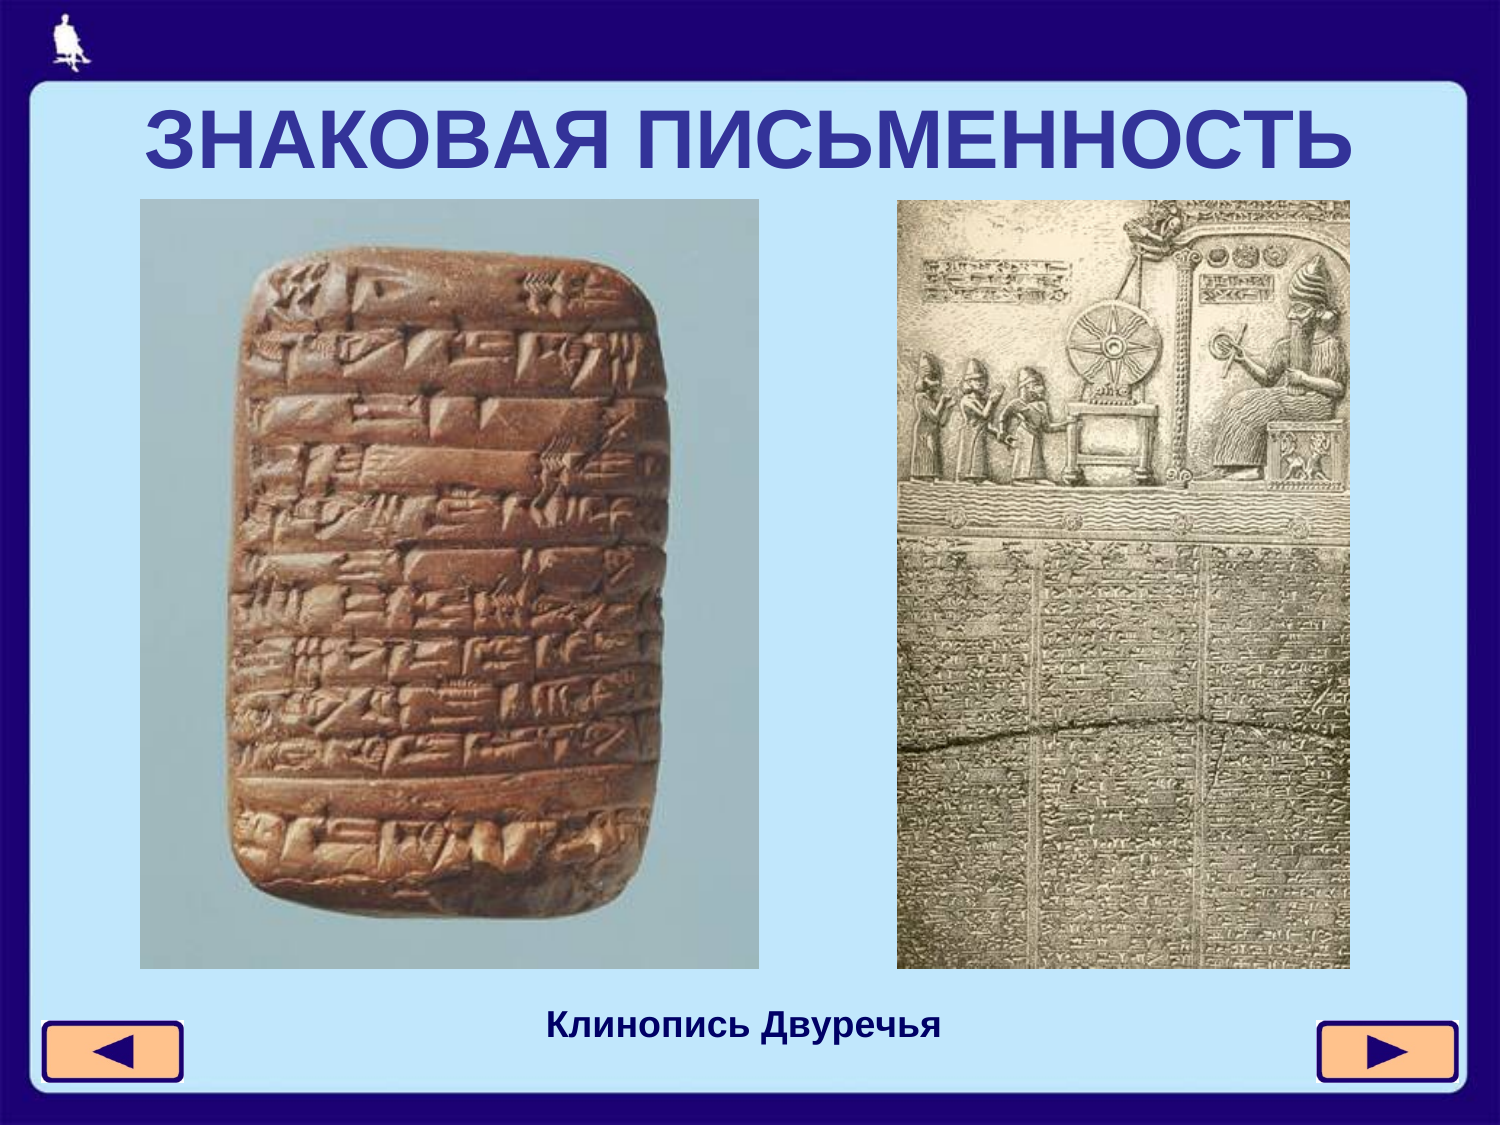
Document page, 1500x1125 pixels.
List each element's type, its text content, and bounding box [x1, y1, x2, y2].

picture [0, 0, 1500, 1125]
chart [897, 200, 1350, 969]
text_box Клинопись Двуречья [271, 992, 1217, 1053]
title ЗНАКОВАЯ ПИСЬМЕННОСТЬ [37, 57, 1463, 213]
chart [140, 200, 759, 969]
